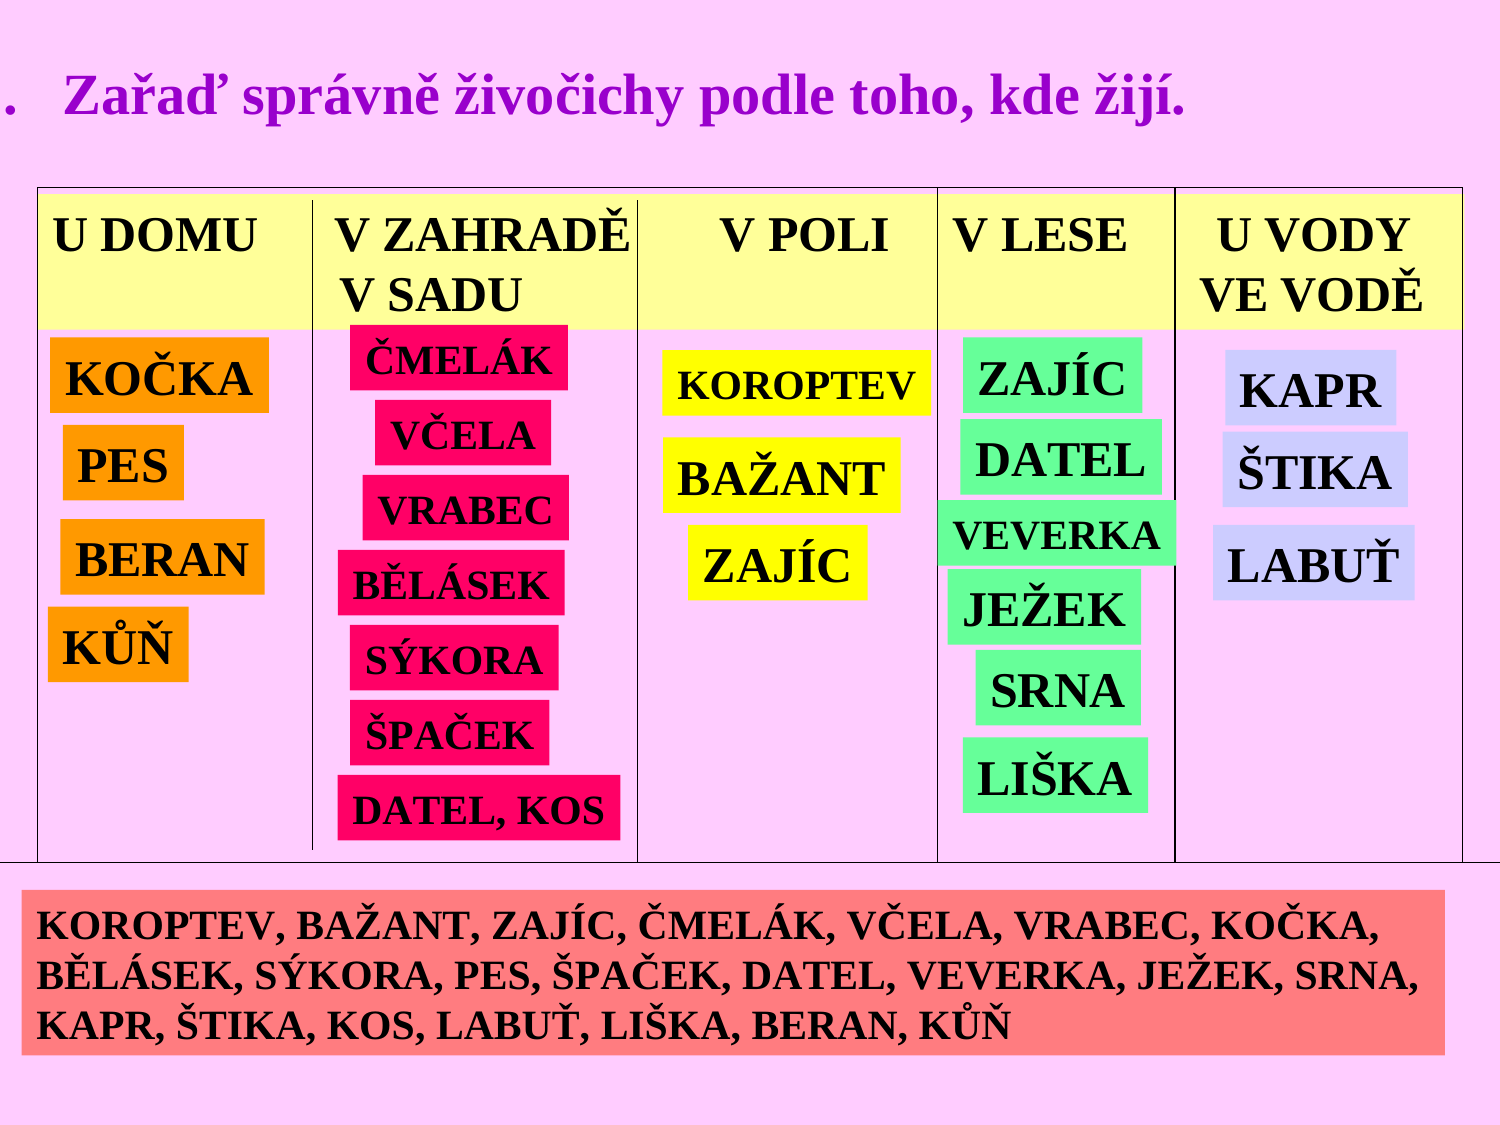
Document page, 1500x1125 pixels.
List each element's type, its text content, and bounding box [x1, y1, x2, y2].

text_box KOROPTEV, BAŽANT, ZAJÍC, ČMELÁK, VČELA, VRABEC, KOČKA, BĚLÁSEK, SÝKORA, PES, ŠPAČEK, DATEL, VEVERKA, JEŽEK, SRNA, KAPR, ŠTIKA, KOS, LABUŤ, LIŠKA, BERAN, KŮŇ [21, 889, 1445, 1056]
text_box SÝKORA [349, 624, 559, 691]
text_box PES [62, 424, 184, 501]
text_box VEVERKA [937, 500, 1177, 566]
text_box VČELA [375, 399, 552, 466]
text_box BERAN [60, 519, 265, 595]
text_box U DOMU V ZAHRADĚ V POLI V LESE U VODY V SADU VE VODĚ [38, 194, 937, 330]
text_box KAPR [1225, 349, 1397, 426]
text_box 10. Zařaď správně živočichy podle toho, kde žijí. [0, 48, 1438, 134]
text_box SRNA [975, 649, 1141, 726]
text_box ZAJÍC [688, 524, 868, 601]
text_box KŮŇ [47, 606, 189, 683]
text_box KOČKA [50, 337, 269, 413]
text_box ŠTIKA [1222, 431, 1408, 508]
text_box DATEL [960, 419, 1162, 495]
text_box ŠPAČEK [350, 699, 550, 766]
text_box ČMELÁK [350, 324, 568, 391]
text_box JEŽEK [947, 569, 1142, 645]
text_box VRABEC [362, 474, 569, 541]
text_box BĚLÁSEK [337, 549, 565, 616]
text_box LIŠKA [962, 737, 1149, 813]
text_box LABUŤ [1213, 524, 1415, 601]
text_box ZAJÍC [963, 337, 1143, 413]
text_box DATEL, KOS [337, 774, 621, 841]
text_box KOROPTEV [662, 350, 932, 416]
text_box U DOMU V ZAHRADĚ V POLI V LESE U VODY V SADU VE VODĚ [938, 194, 1174, 330]
text_box U DOMU V ZAHRADĚ V POLI V LESE U VODY V SADU VE VODĚ [1176, 194, 1462, 330]
text_box BAŽANT [663, 437, 901, 513]
